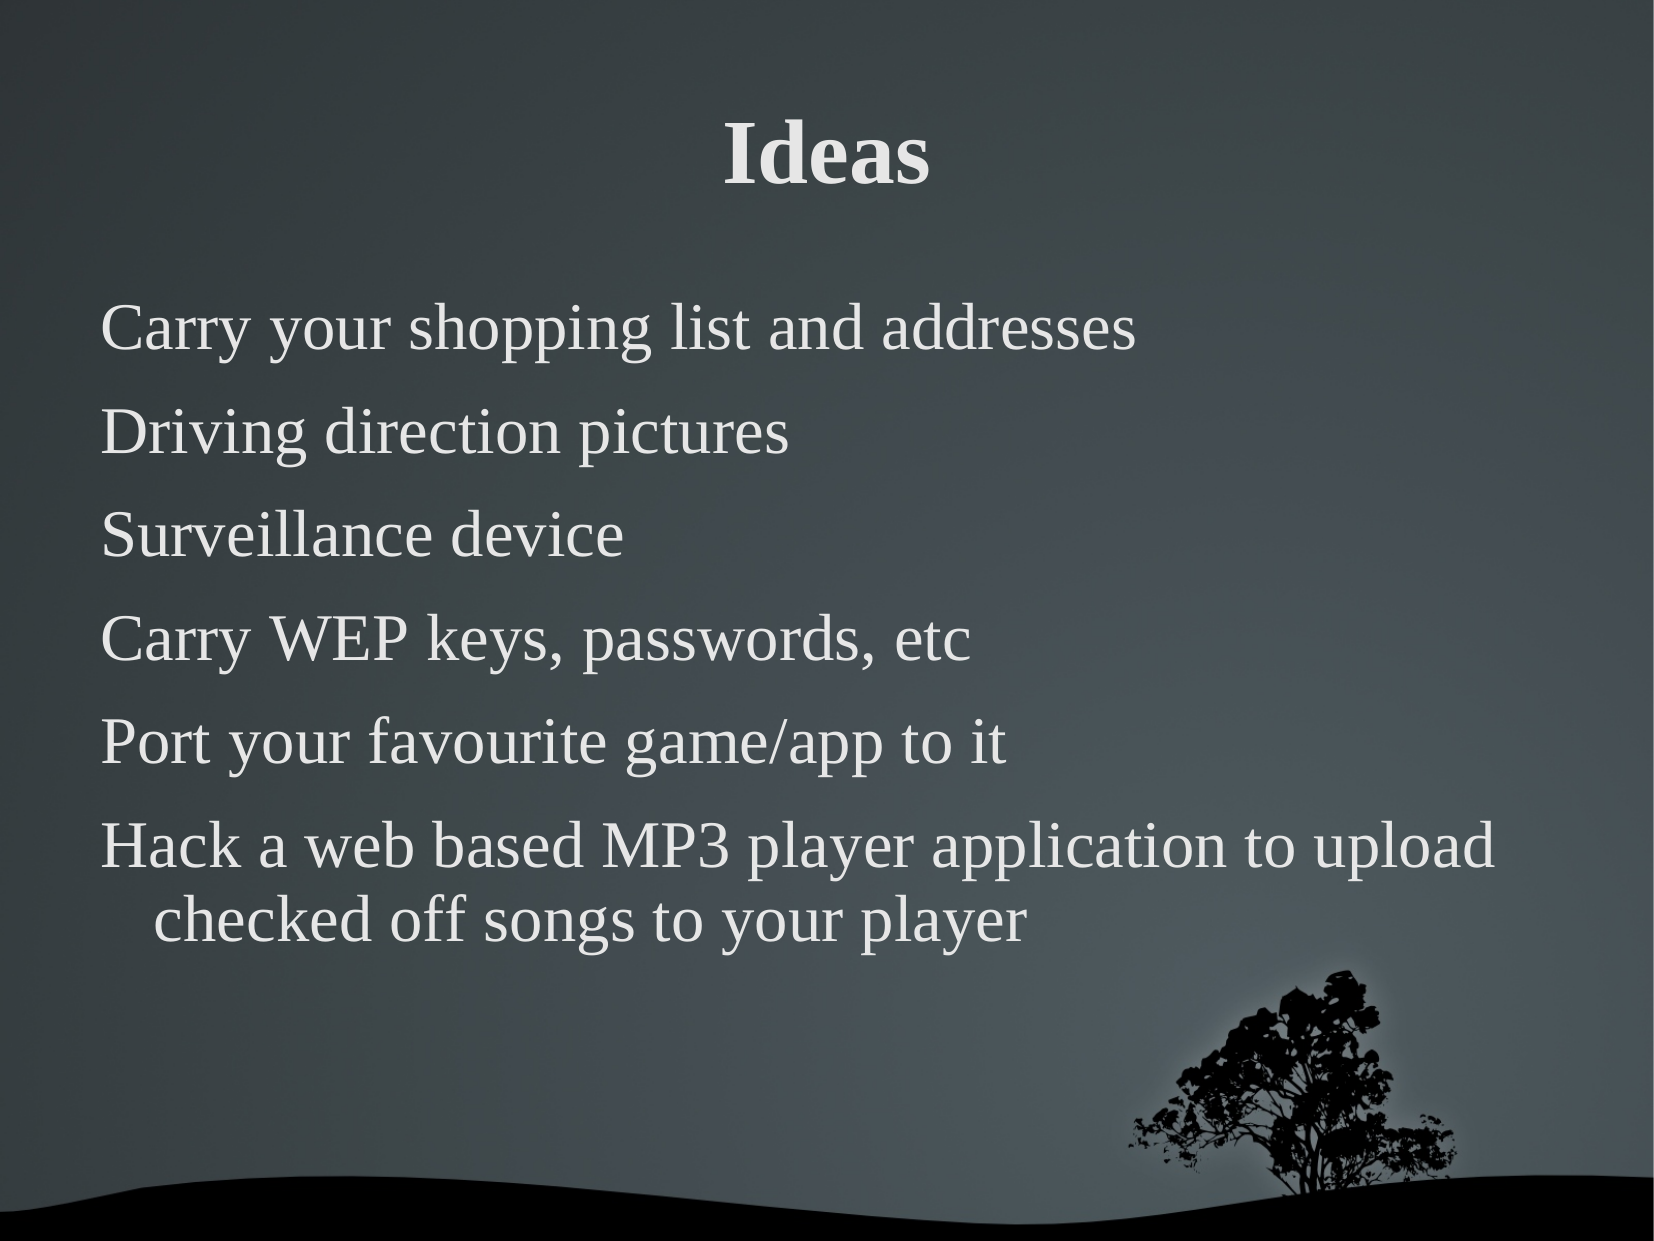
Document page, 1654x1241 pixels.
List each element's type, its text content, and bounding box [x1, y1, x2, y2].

picture [0, 0, 1654, 1241]
list Carry your shopping list and addresses Driving direction pictures Surveillance device Carry WEP keys, passwords, etc Port your favourite game/app to it Hack a web based MP3 player application to upload checked off songs to your player [82, 290, 1571, 1094]
title Ideas [82, 56, 1571, 250]
